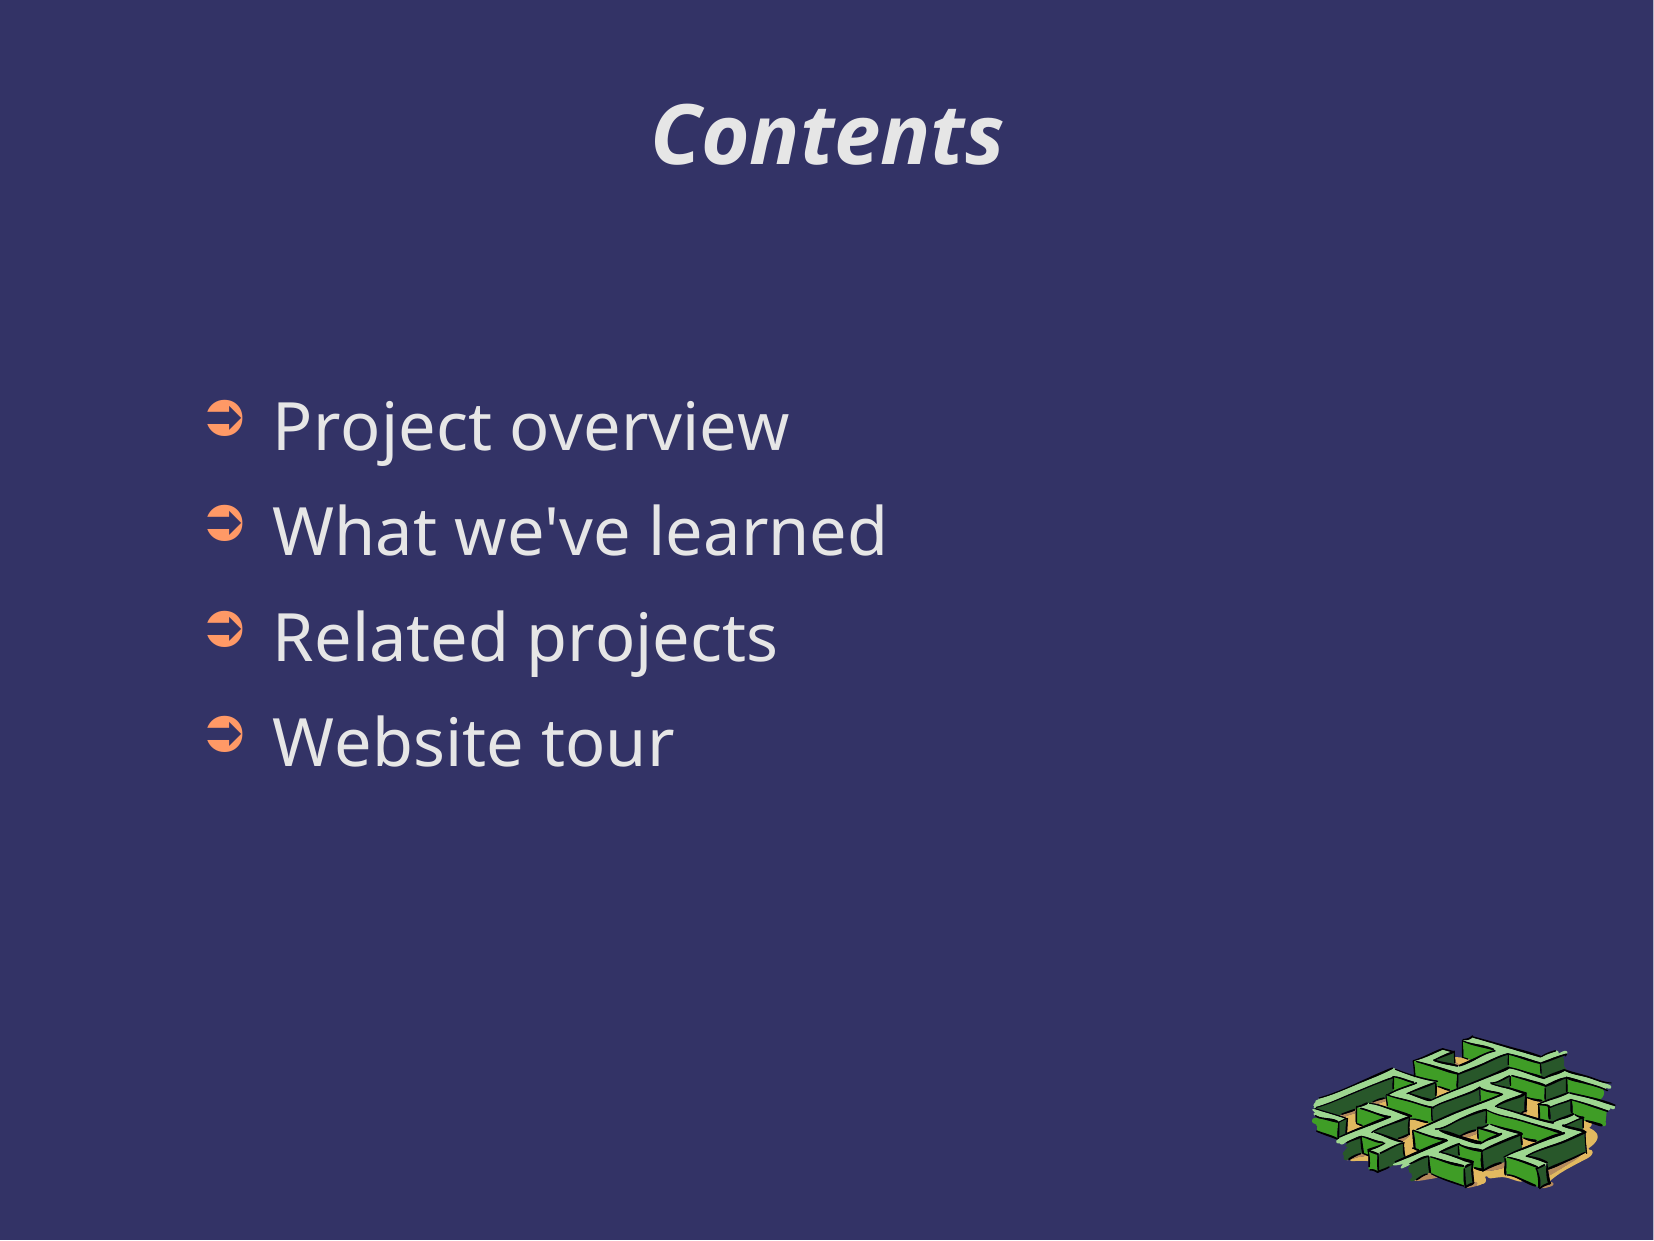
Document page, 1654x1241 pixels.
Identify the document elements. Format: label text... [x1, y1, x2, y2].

list Project overview What we've learned Related projects Website tour [178, 364, 1570, 1147]
title Contents [121, 19, 1534, 227]
